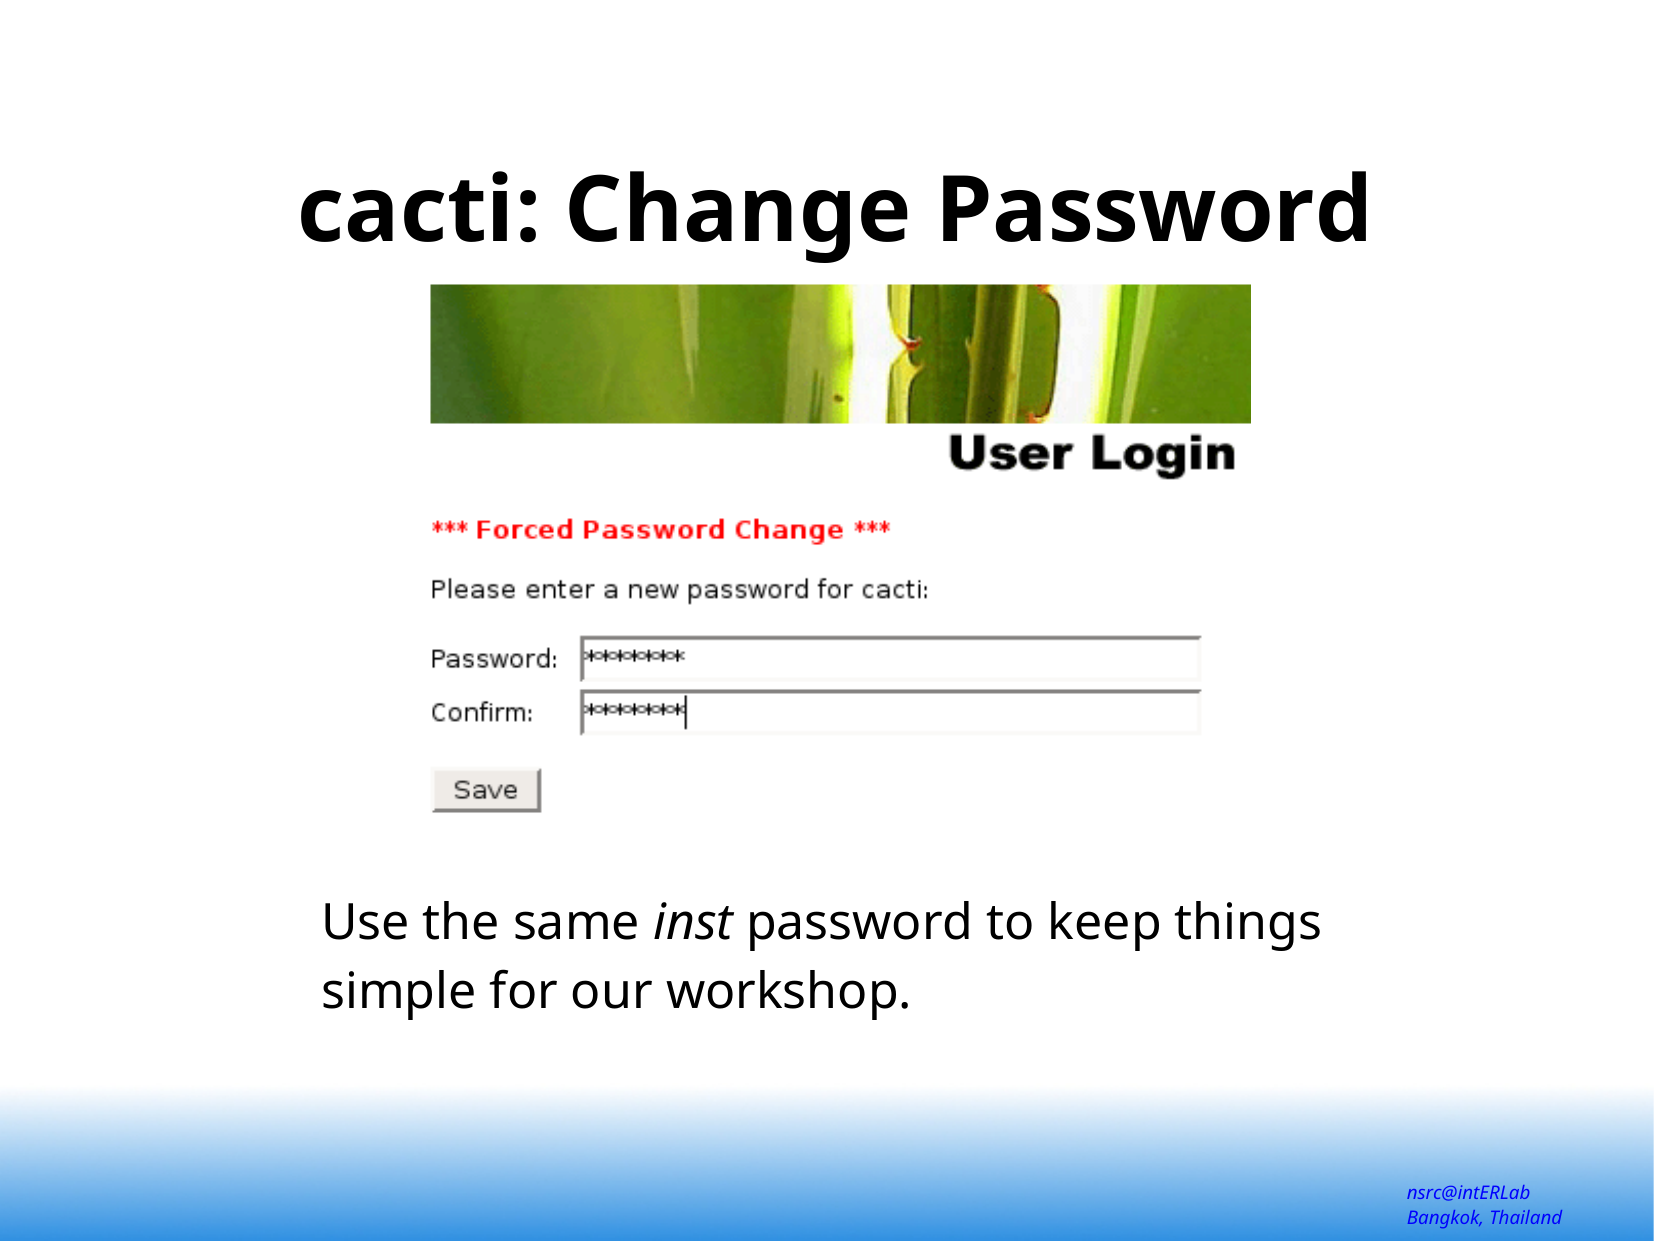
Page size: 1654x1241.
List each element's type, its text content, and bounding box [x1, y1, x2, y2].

text_box Use the same inst password to keep things simple for our workshop. [321, 886, 1407, 1009]
title cacti: Change Password [121, 102, 1534, 310]
picture [429, 283, 1251, 815]
picture [0, 1083, 1654, 1241]
